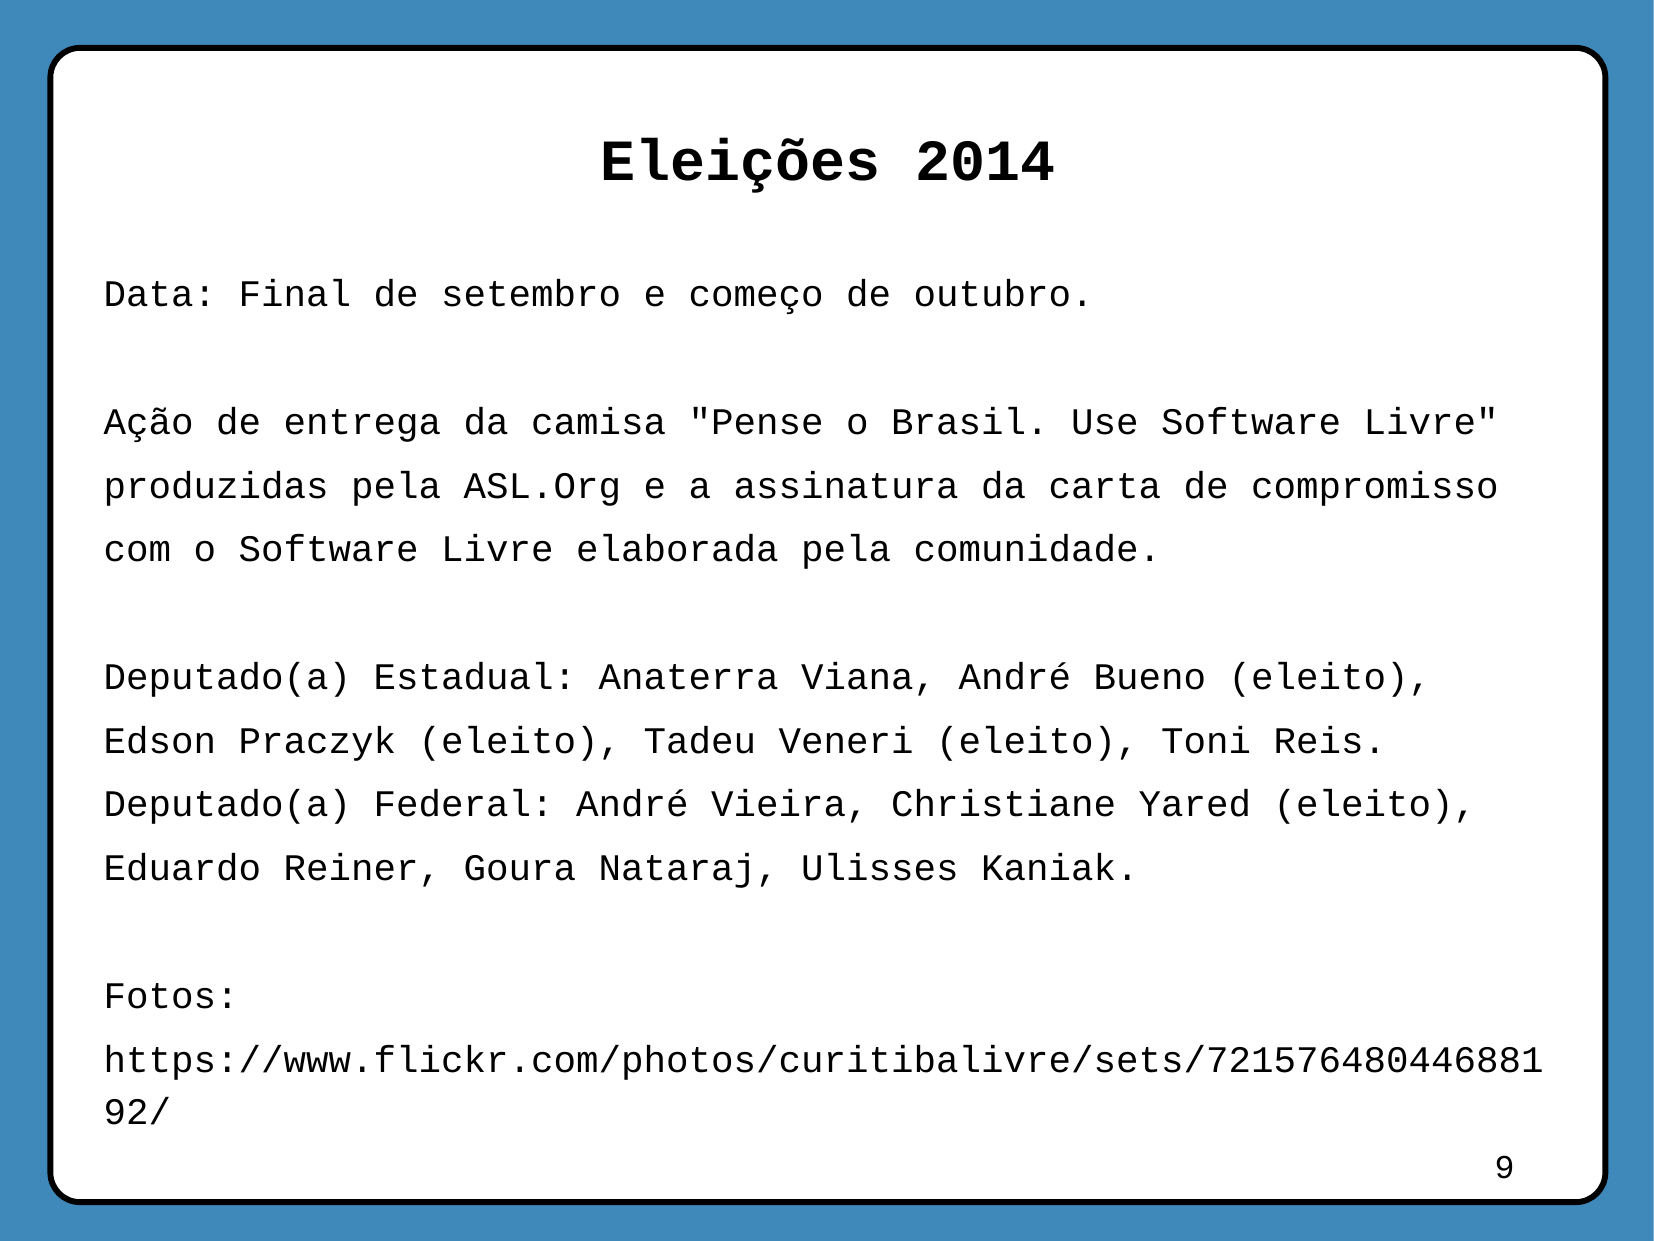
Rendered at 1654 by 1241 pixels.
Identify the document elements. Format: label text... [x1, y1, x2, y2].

picture [0, 0, 1654, 1241]
list Data: Final de setembro e começo de outubro. Ação de entrega da camisa "Pense o Brasil. Use Software Livre" produzidas pela ASL.Org e a assinatura da carta de compromisso com o Software Livre elaborada pela comunidade. Deputado(a) Estadual: Anaterra Viana, André Bueno (eleito), Edson Praczyk (eleito), Tadeu Veneri (eleito), Toni Reis. Deputado(a) Federal: André Vieira, Christiane Yared (eleito), Eduardo Reiner, Goura Nataraj, Ulisses Kaniak. Fotos: https://www.flickr.com/photos/curitibalivre/sets/72157648044688192/ [103, 254, 1544, 1195]
text_box <número> [1494, 1150, 1654, 1224]
title Eleições 2014 [121, 61, 1534, 269]
